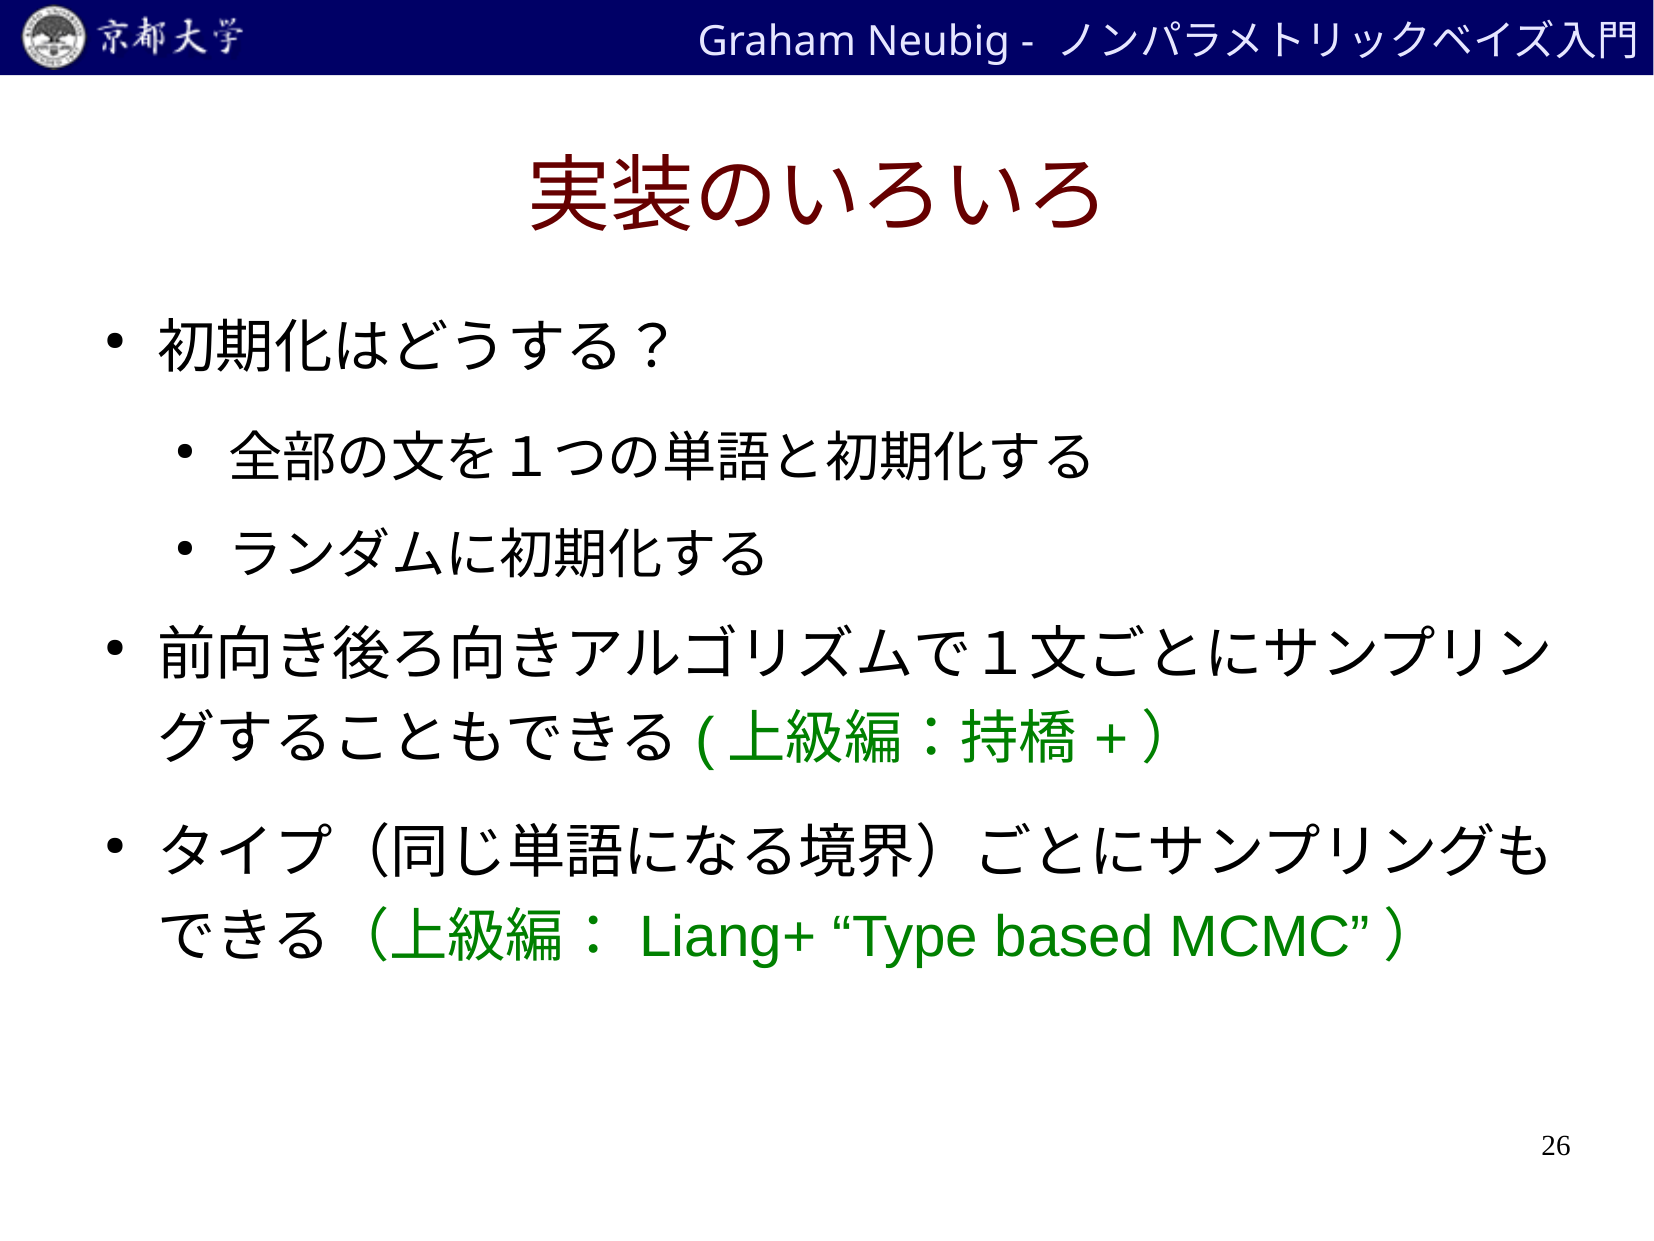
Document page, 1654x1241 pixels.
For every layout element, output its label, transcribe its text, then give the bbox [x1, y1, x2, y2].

picture [0, 0, 247, 70]
list 初期化はどうする？ 全部の文を１つの単語と初期化する ランダムに初期化する 前向き後ろ向きアルゴリズムで１文ごとにサンプリングすることもできる(上級編：持橋+） タイプ（同じ単語になる境界）ごとにサンプリングもできる（上級編：Liang+ “Type based MCMC”） [86, 300, 1576, 1104]
title 実装のいろいろ [75, 100, 1564, 277]
